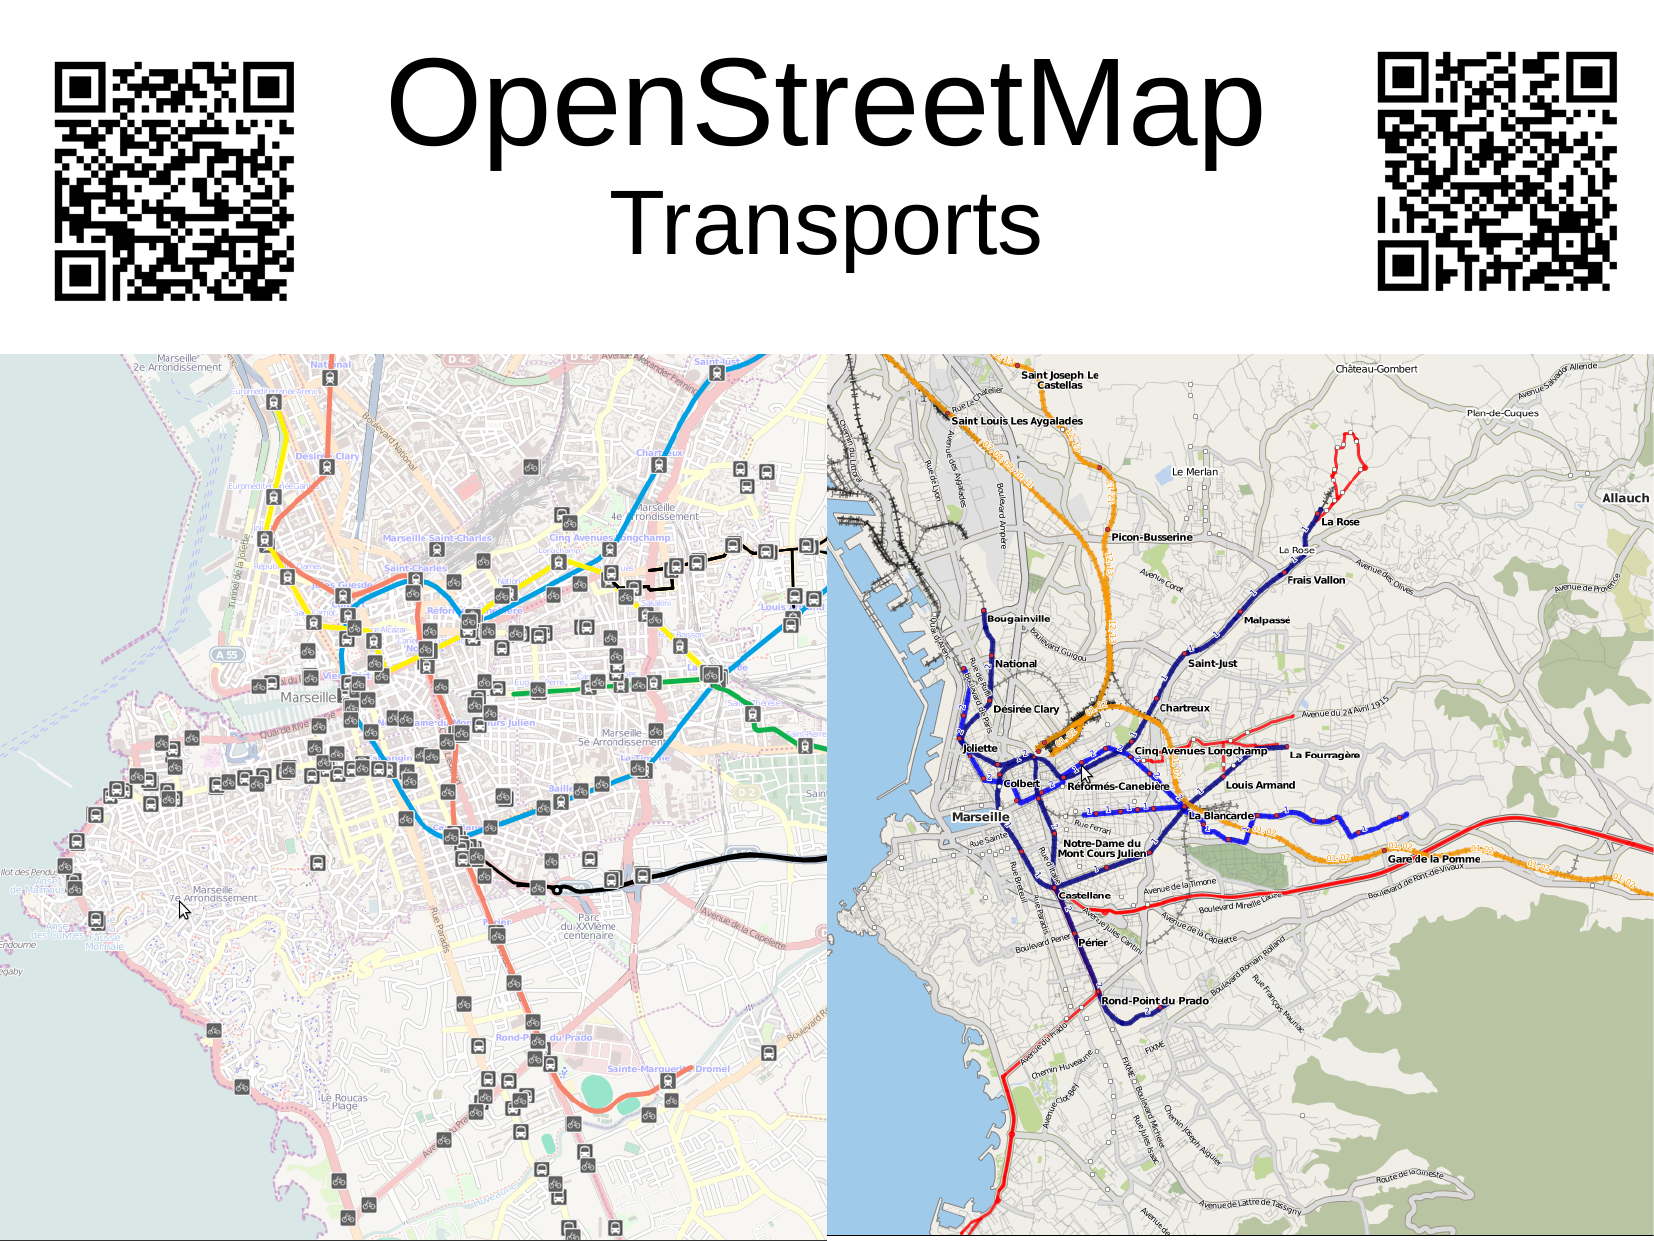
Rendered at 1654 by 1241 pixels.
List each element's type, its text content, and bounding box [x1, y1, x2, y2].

picture [0, 354, 1654, 1241]
title OpenStreetMap Transports [82, 31, 1349, 275]
picture [26, 33, 323, 330]
picture [1349, 23, 1646, 320]
